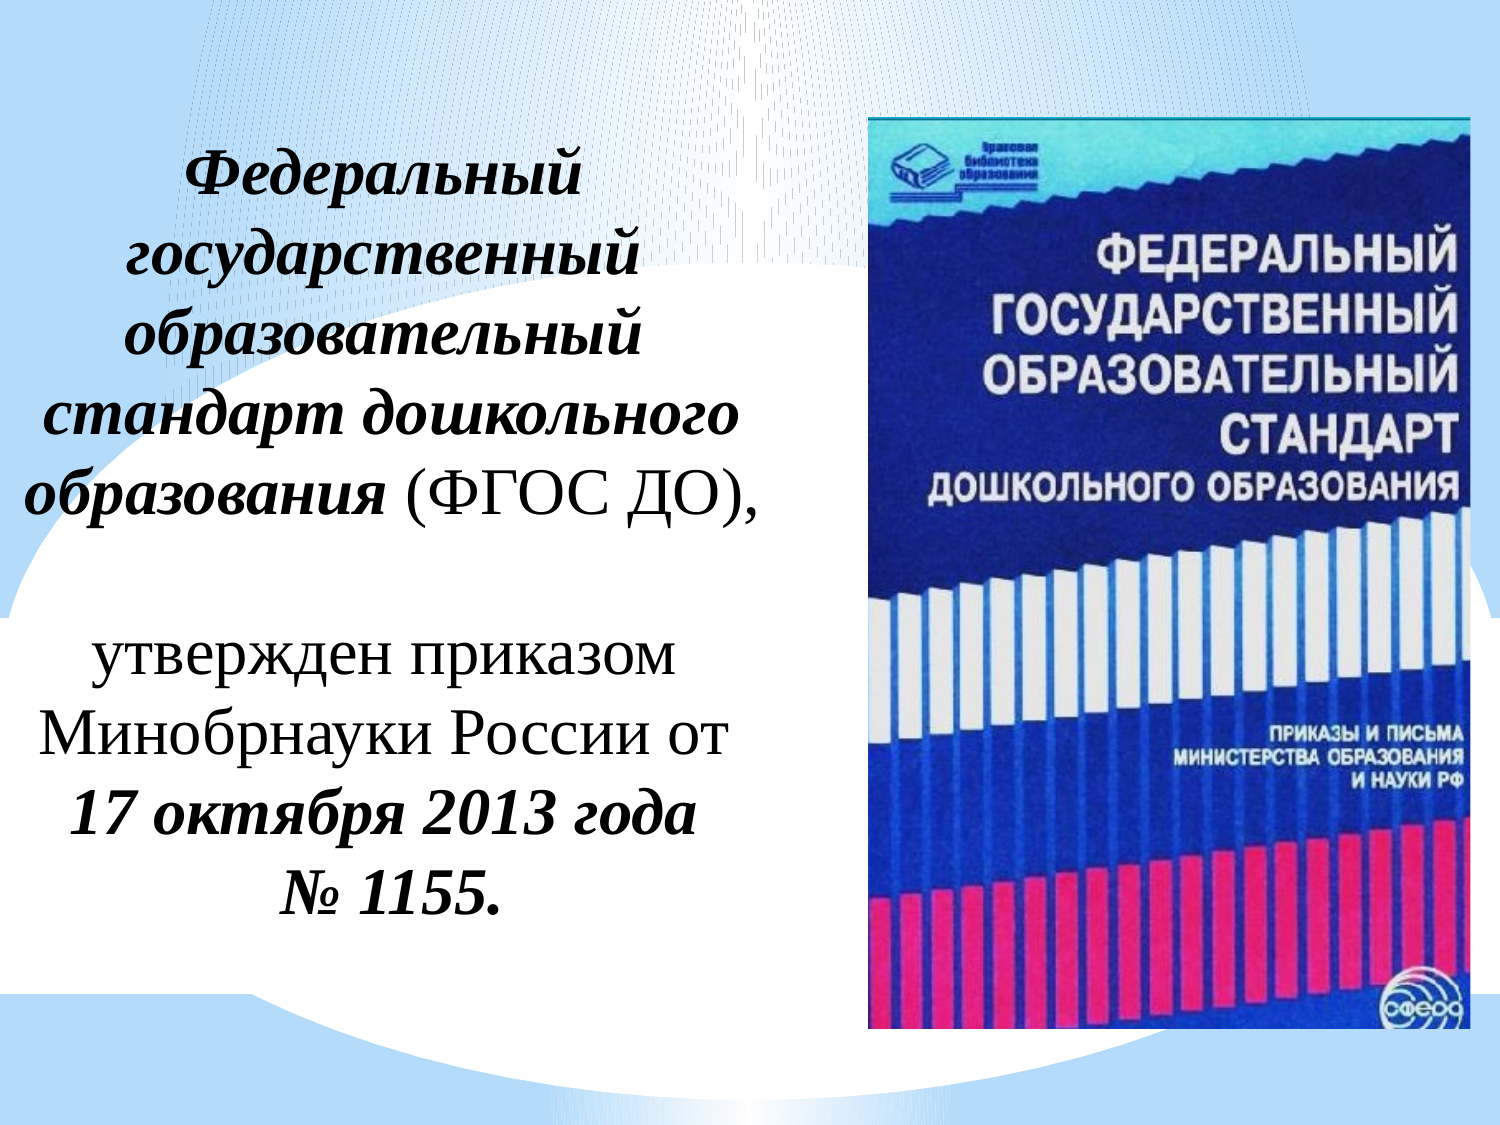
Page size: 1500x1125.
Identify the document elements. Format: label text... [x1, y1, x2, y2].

text_box Федеральный государственный образовательный стандарт дошкольного образования (ФГОС ДО), утвержден приказом Минобрнауки России от 17 октября 2013 года № 1155. [0, 120, 786, 936]
picture [868, 117, 1471, 1029]
